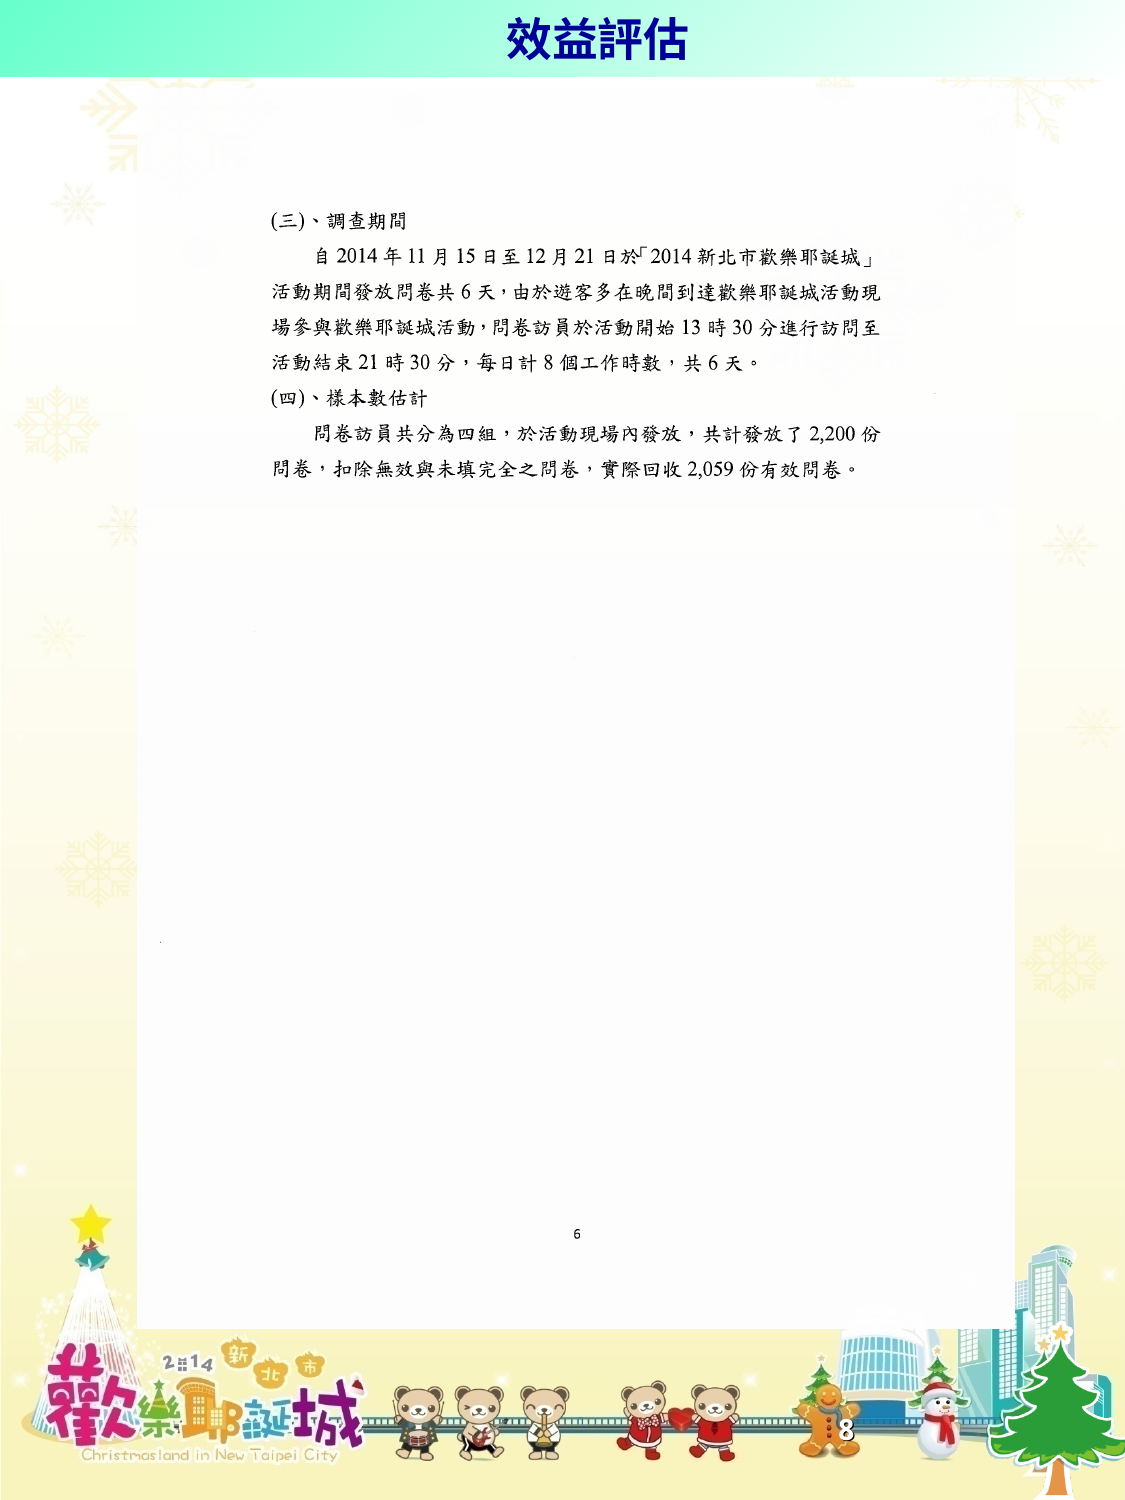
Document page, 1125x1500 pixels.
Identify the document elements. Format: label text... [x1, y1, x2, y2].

title 效益評估 [196, 0, 1000, 76]
text_box 8 [822, 1390, 1085, 1471]
picture [137, 88, 1015, 1329]
